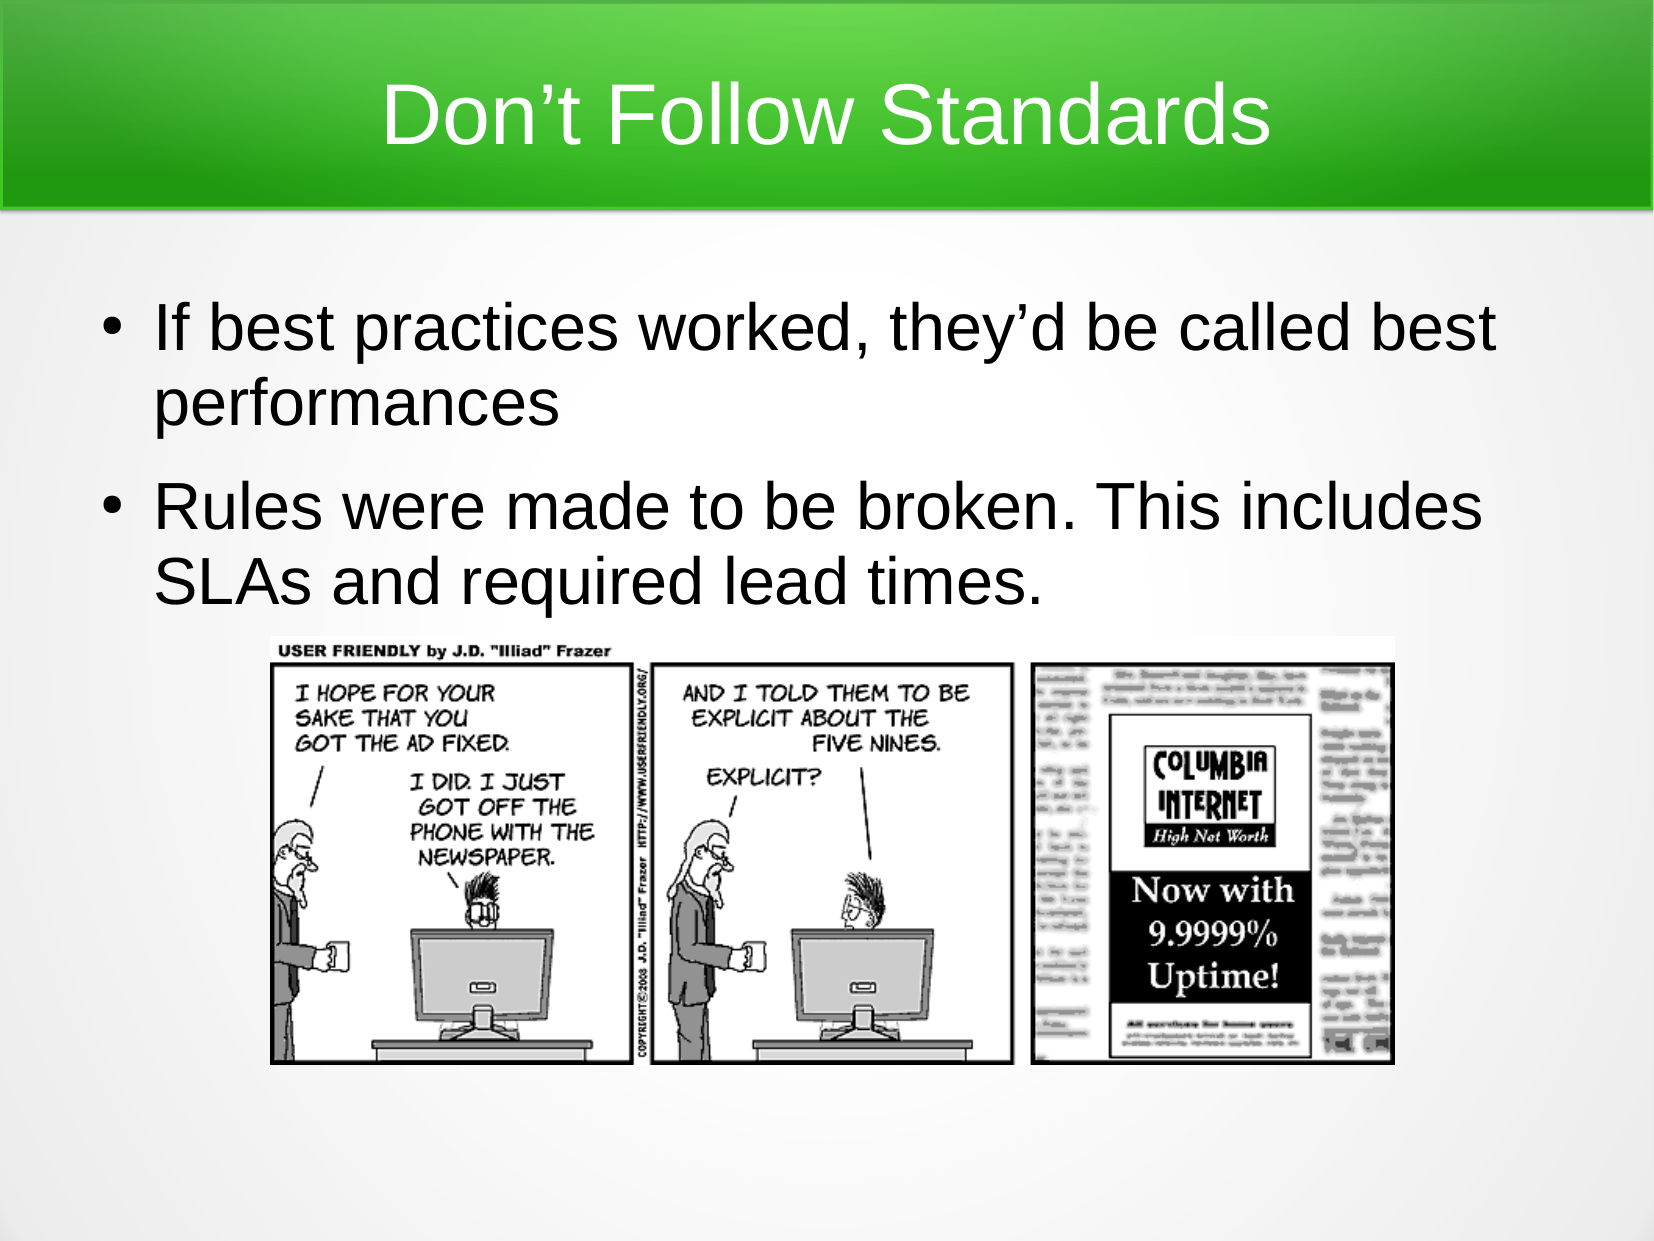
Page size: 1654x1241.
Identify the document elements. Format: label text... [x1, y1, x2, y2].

picture [270, 636, 1395, 1066]
title Don’t Follow Standards [82, 49, 1571, 179]
list If best practices worked, they’d be called best performances Rules were made to be broken. This includes SLAs and required lead times. [82, 290, 1538, 1010]
